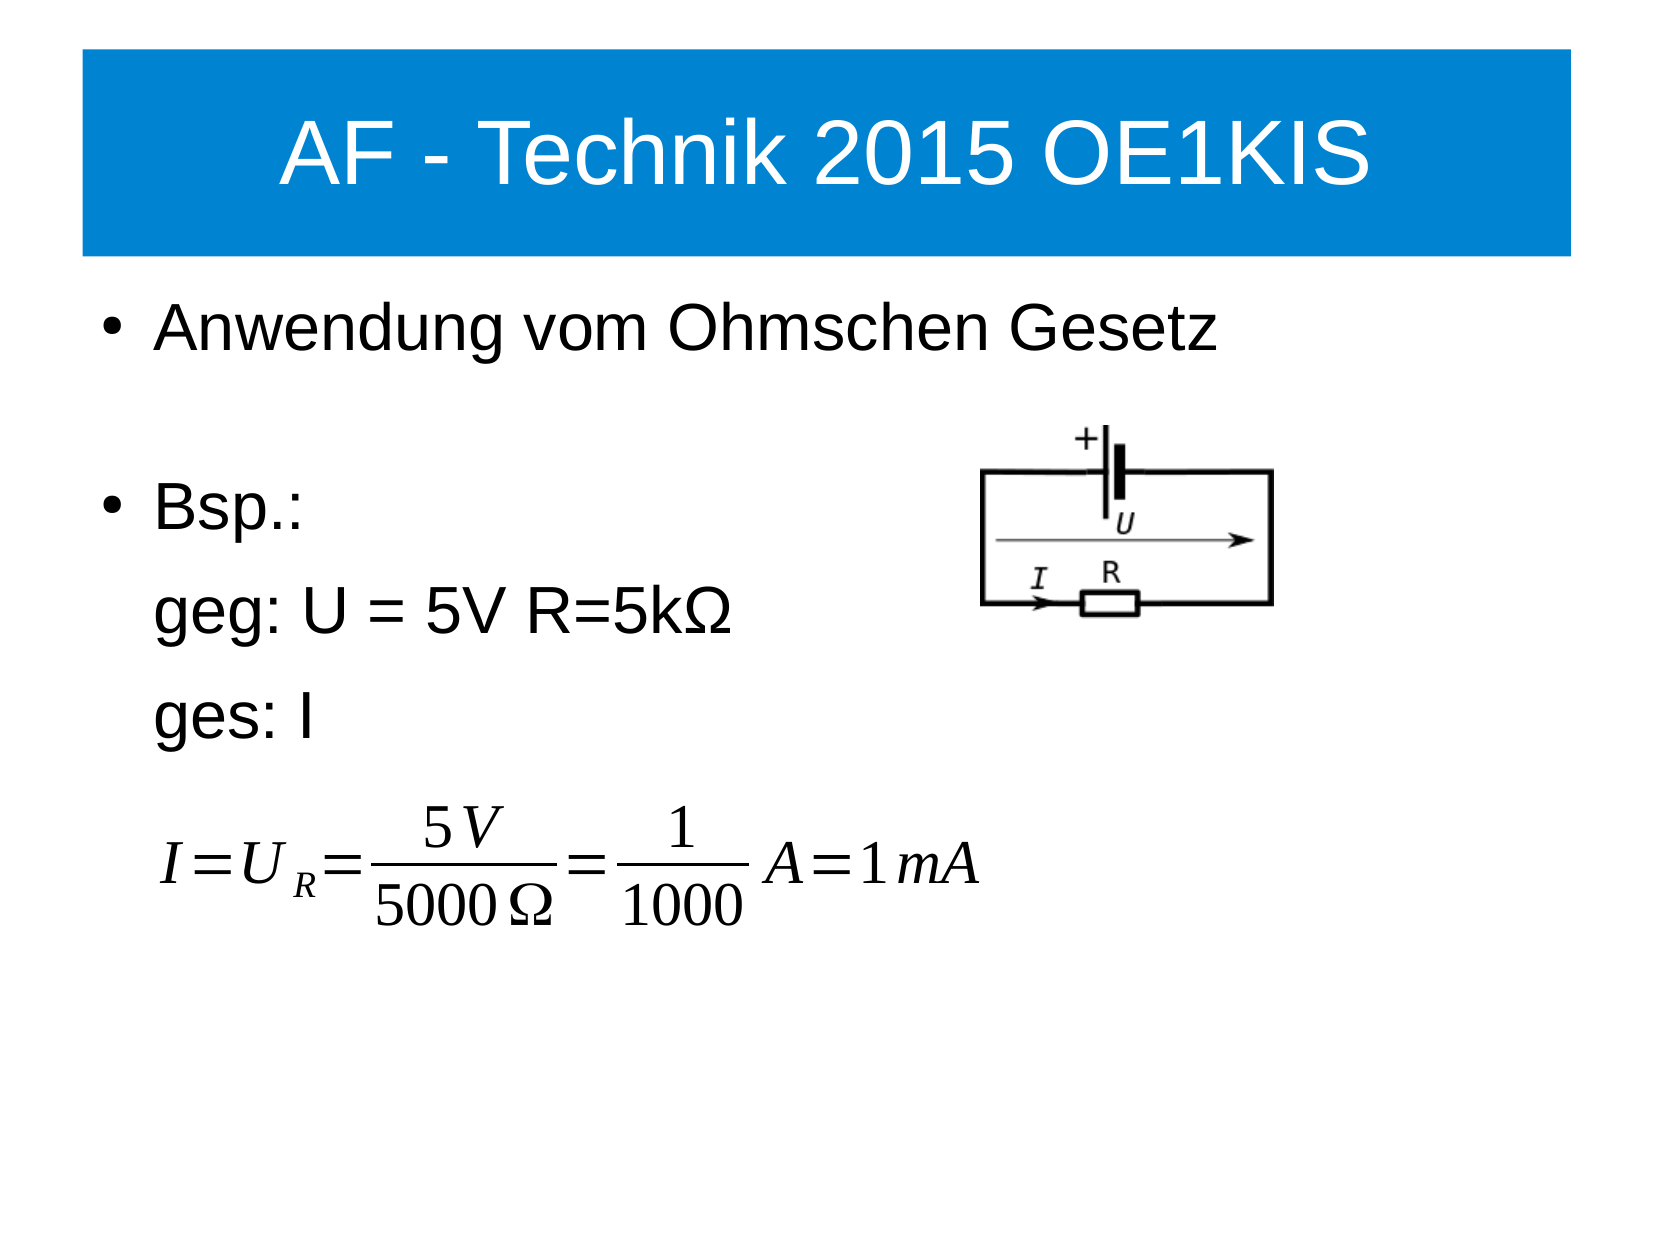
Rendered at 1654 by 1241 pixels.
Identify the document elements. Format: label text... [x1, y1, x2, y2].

picture [980, 425, 1274, 619]
title AF - Technik 2015 OE1KIS [82, 49, 1571, 257]
list Anwendung vom Ohmschen Gesetz Bsp.: geg: U = 5V R=5kΩ ges: I [82, 290, 1571, 1010]
chart [151, 791, 989, 939]
